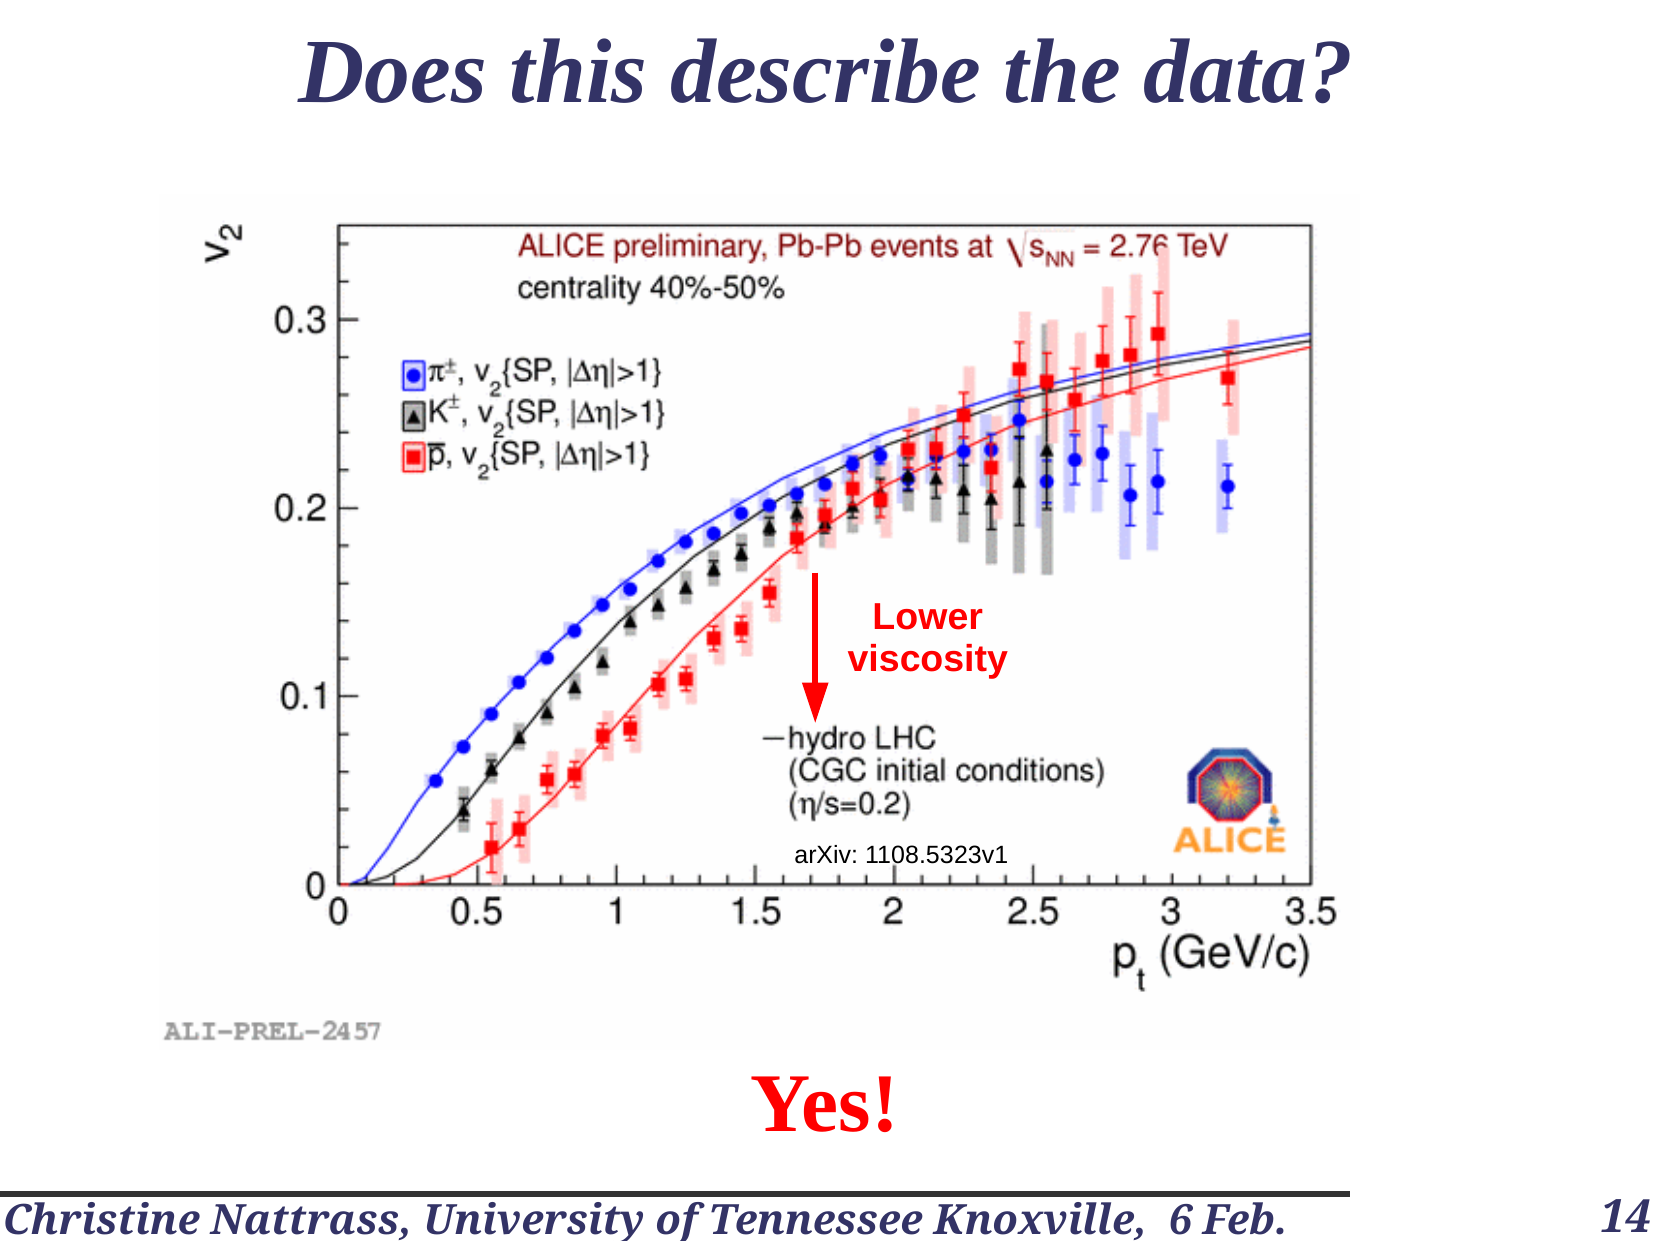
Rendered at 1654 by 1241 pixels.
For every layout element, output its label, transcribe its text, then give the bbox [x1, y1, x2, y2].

picture [159, 194, 1360, 1050]
title Does this describe the data? [82, 2, 1571, 141]
text_box Lower viscosity [815, 588, 1041, 687]
text_box Yes! [375, 1050, 1276, 1158]
text_box arXiv: 1108.5323v1 [779, 833, 1142, 877]
